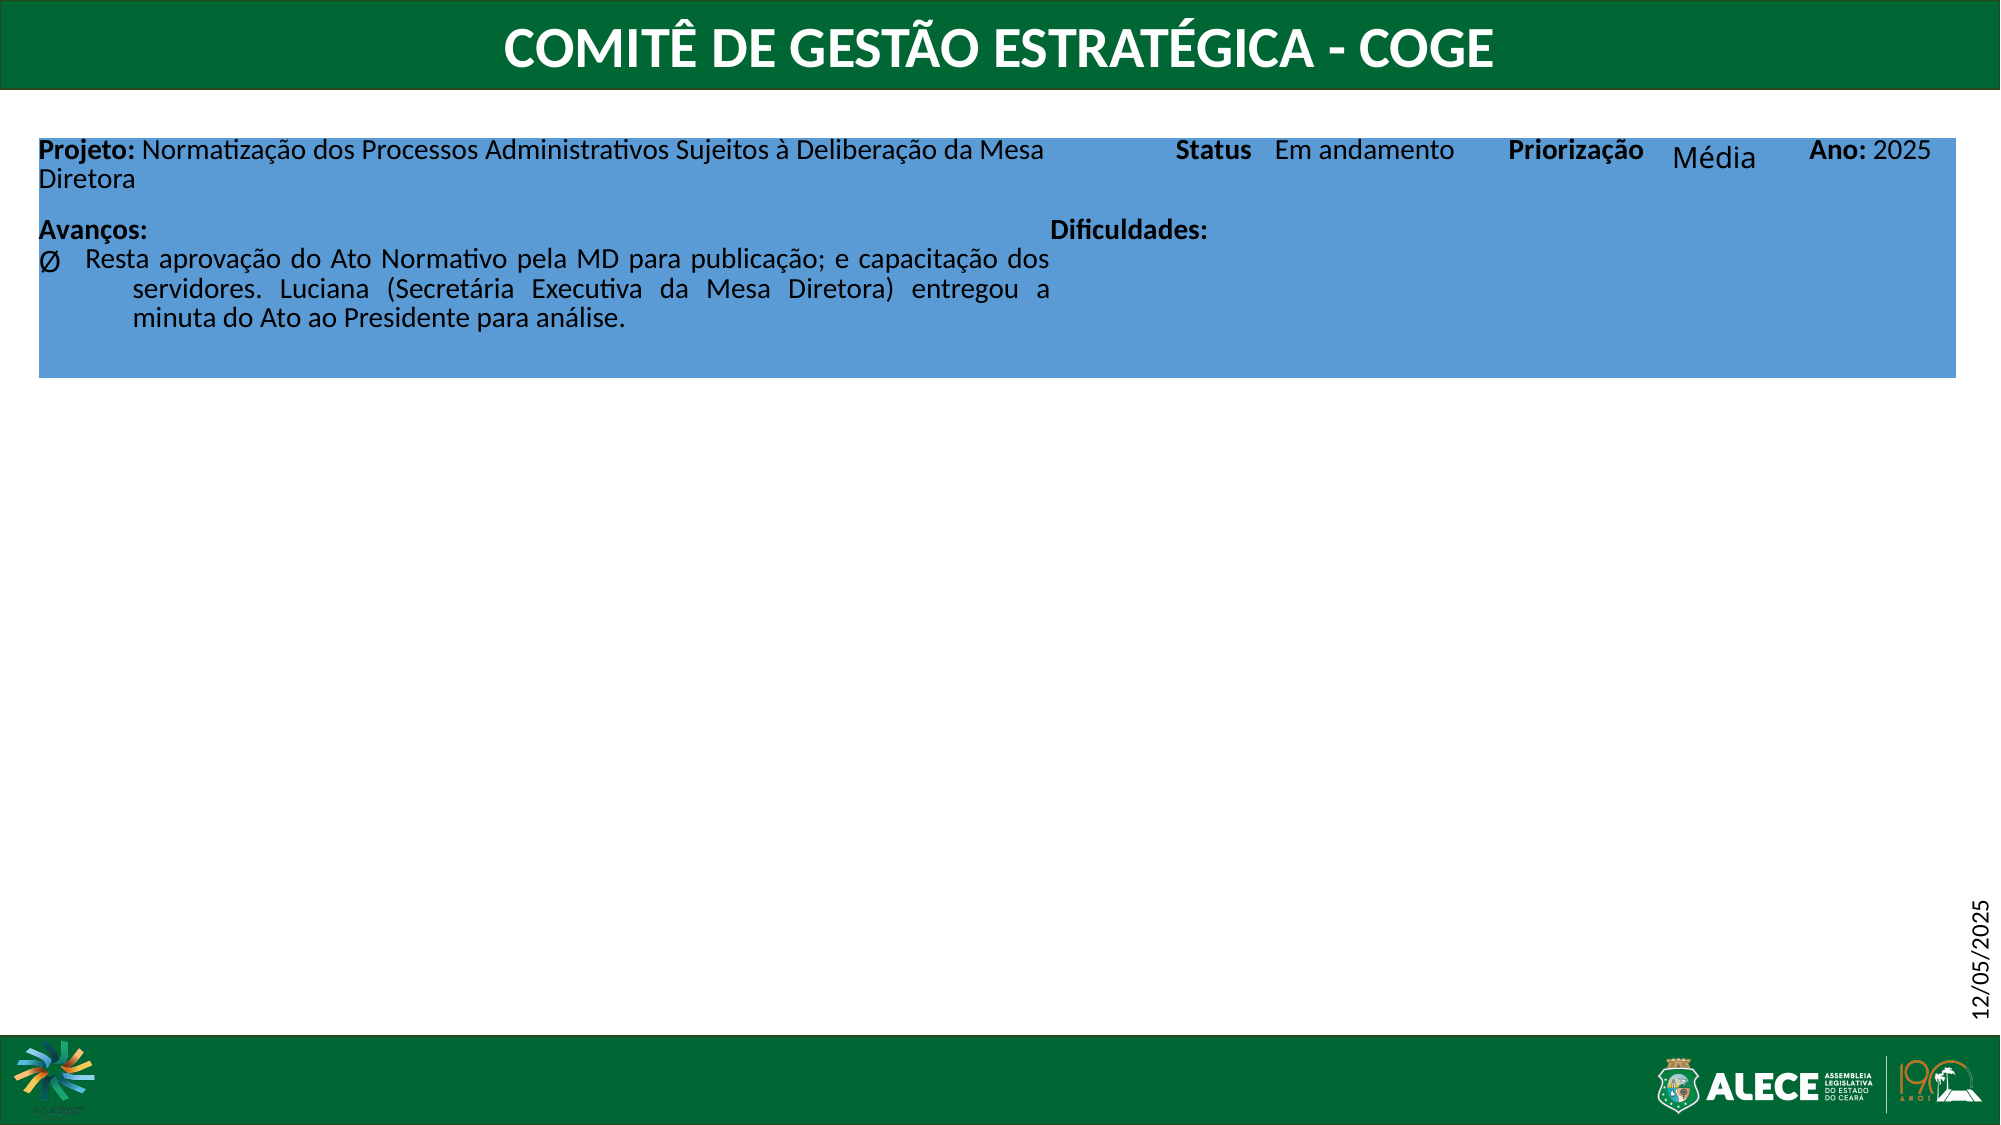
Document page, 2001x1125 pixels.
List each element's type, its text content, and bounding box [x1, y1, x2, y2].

table_header Priorização [1478, 138, 1644, 218]
table_header Em andamento [1252, 138, 1478, 218]
table_header Ano: 2025 [1785, 138, 1956, 218]
picture [1625, 982, 2000, 1125]
table_cell Dificuldades: [1050, 218, 1956, 378]
text_box 12/05/2025 [1956, 883, 2000, 982]
text_box [0, 1036, 1625, 1125]
table_header Status [1118, 138, 1252, 218]
table_header Projeto: Normatização dos Processos Administrativos Sujeitos à Deliberação da Mesa Diretora [39, 138, 1118, 218]
table_header Média [1644, 138, 1785, 218]
text_box COMITÊ DE GESTÃO ESTRATÉGICA - COGE [0, 0, 2000, 89]
table_cell Avanços: Resta aprovação do Ato Normativo pela MD para publicação; e capacitação dos servidores. Luciana (Secretária Executiva da Mesa Diretora) entregou a minuta do Ato ao Presidente para análise. [39, 218, 1050, 378]
